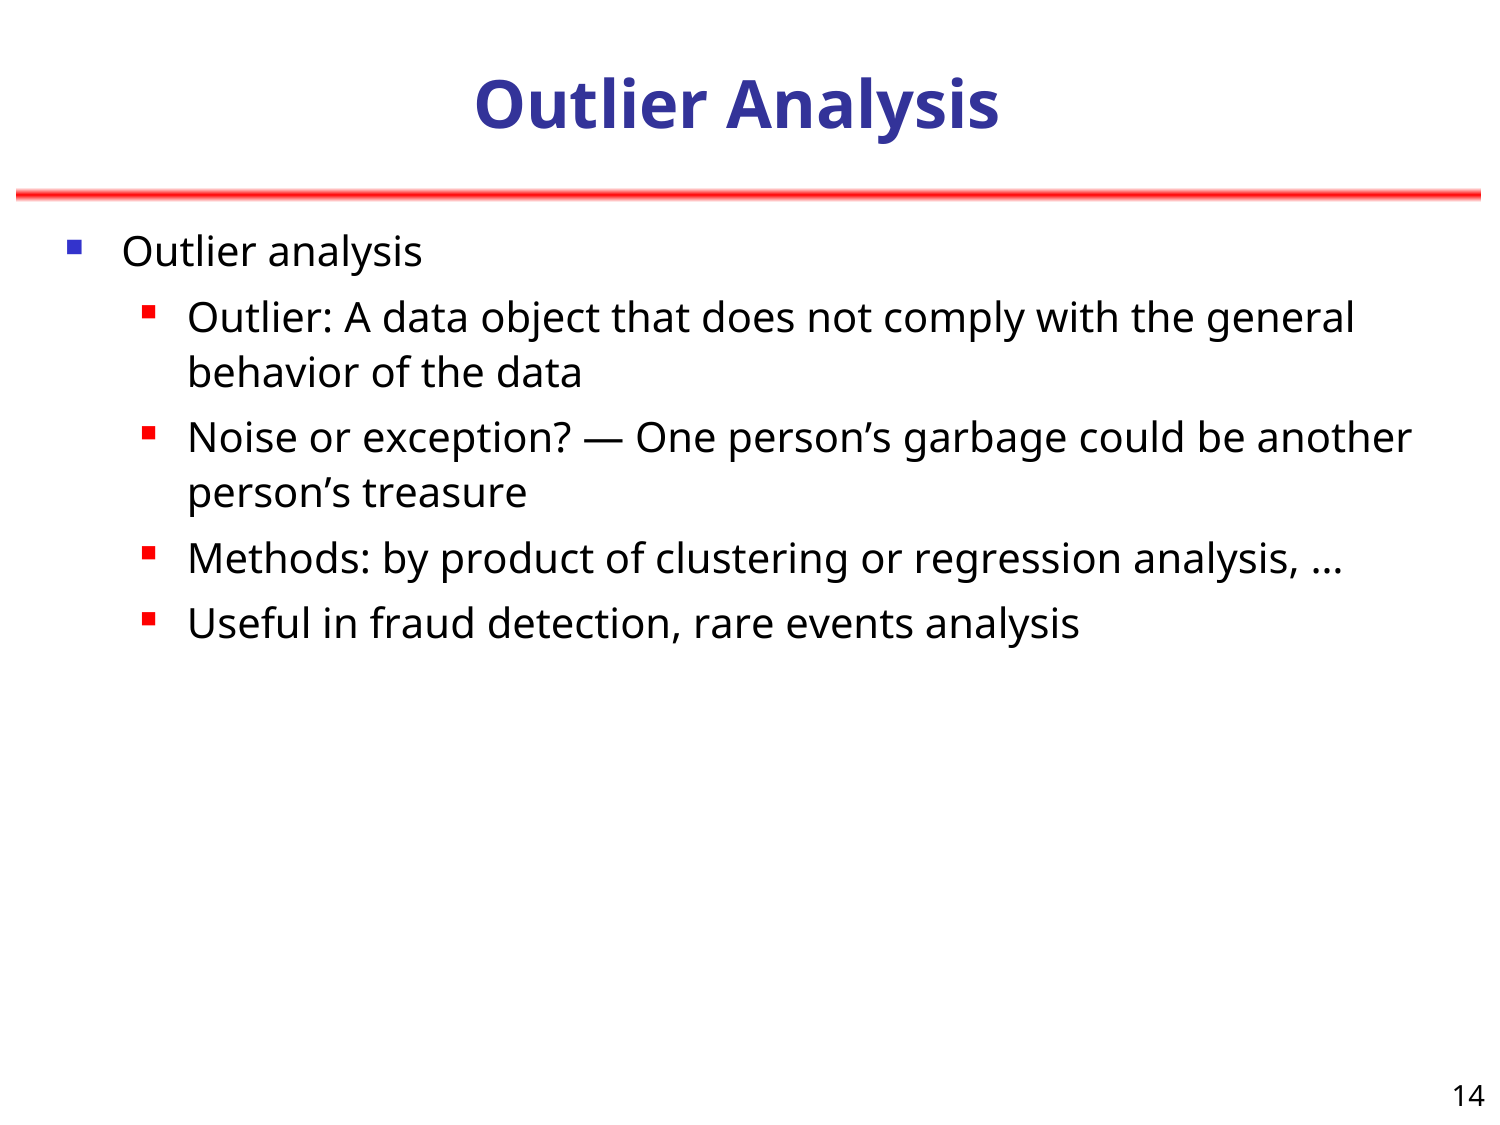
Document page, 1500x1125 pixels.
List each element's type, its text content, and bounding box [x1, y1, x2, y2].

list Outlier analysis Outlier: A data object that does not comply with the general behavior of the data Noise or exception? ― One person’s garbage could be another person’s treasure Methods: by product of clustering or regression analysis, … Useful in fraud detection, rare events analysis [50, 212, 1450, 1075]
text_box <number> [1187, 1050, 1500, 1125]
title Outlier Analysis [0, 50, 1475, 155]
